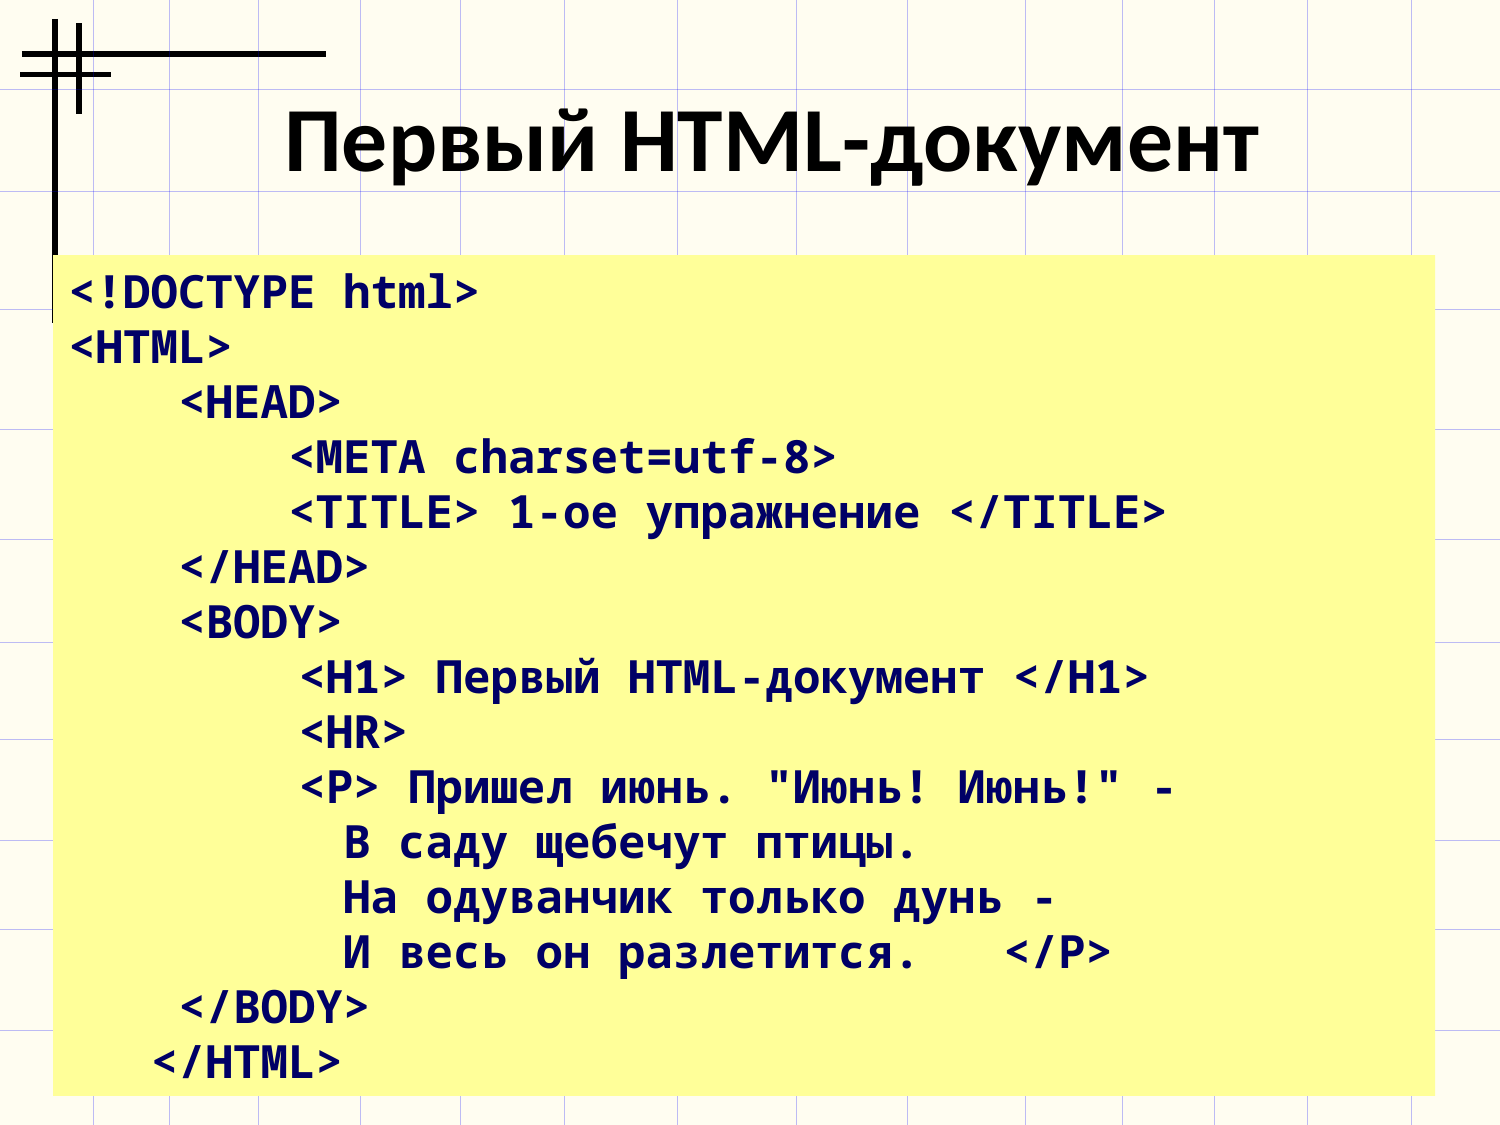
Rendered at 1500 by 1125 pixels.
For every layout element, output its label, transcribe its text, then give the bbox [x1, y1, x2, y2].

title Первый HTML-документ [75, 63, 1426, 207]
list <!DOCTYPE html> <HTML> <HEAD> <META charset=utf-8> <TITLE> 1-ое упражнение </TITLE> </HEAD> <BODY> <H1> Первый HTML-документ </H1> <HR> <P> Пришел июнь. "Июнь! Июнь!" - В саду щебечут птицы. На одуванчик только дунь - И весь он разлетится. </P> </BODY> </HTML> [53, 255, 1436, 1096]
